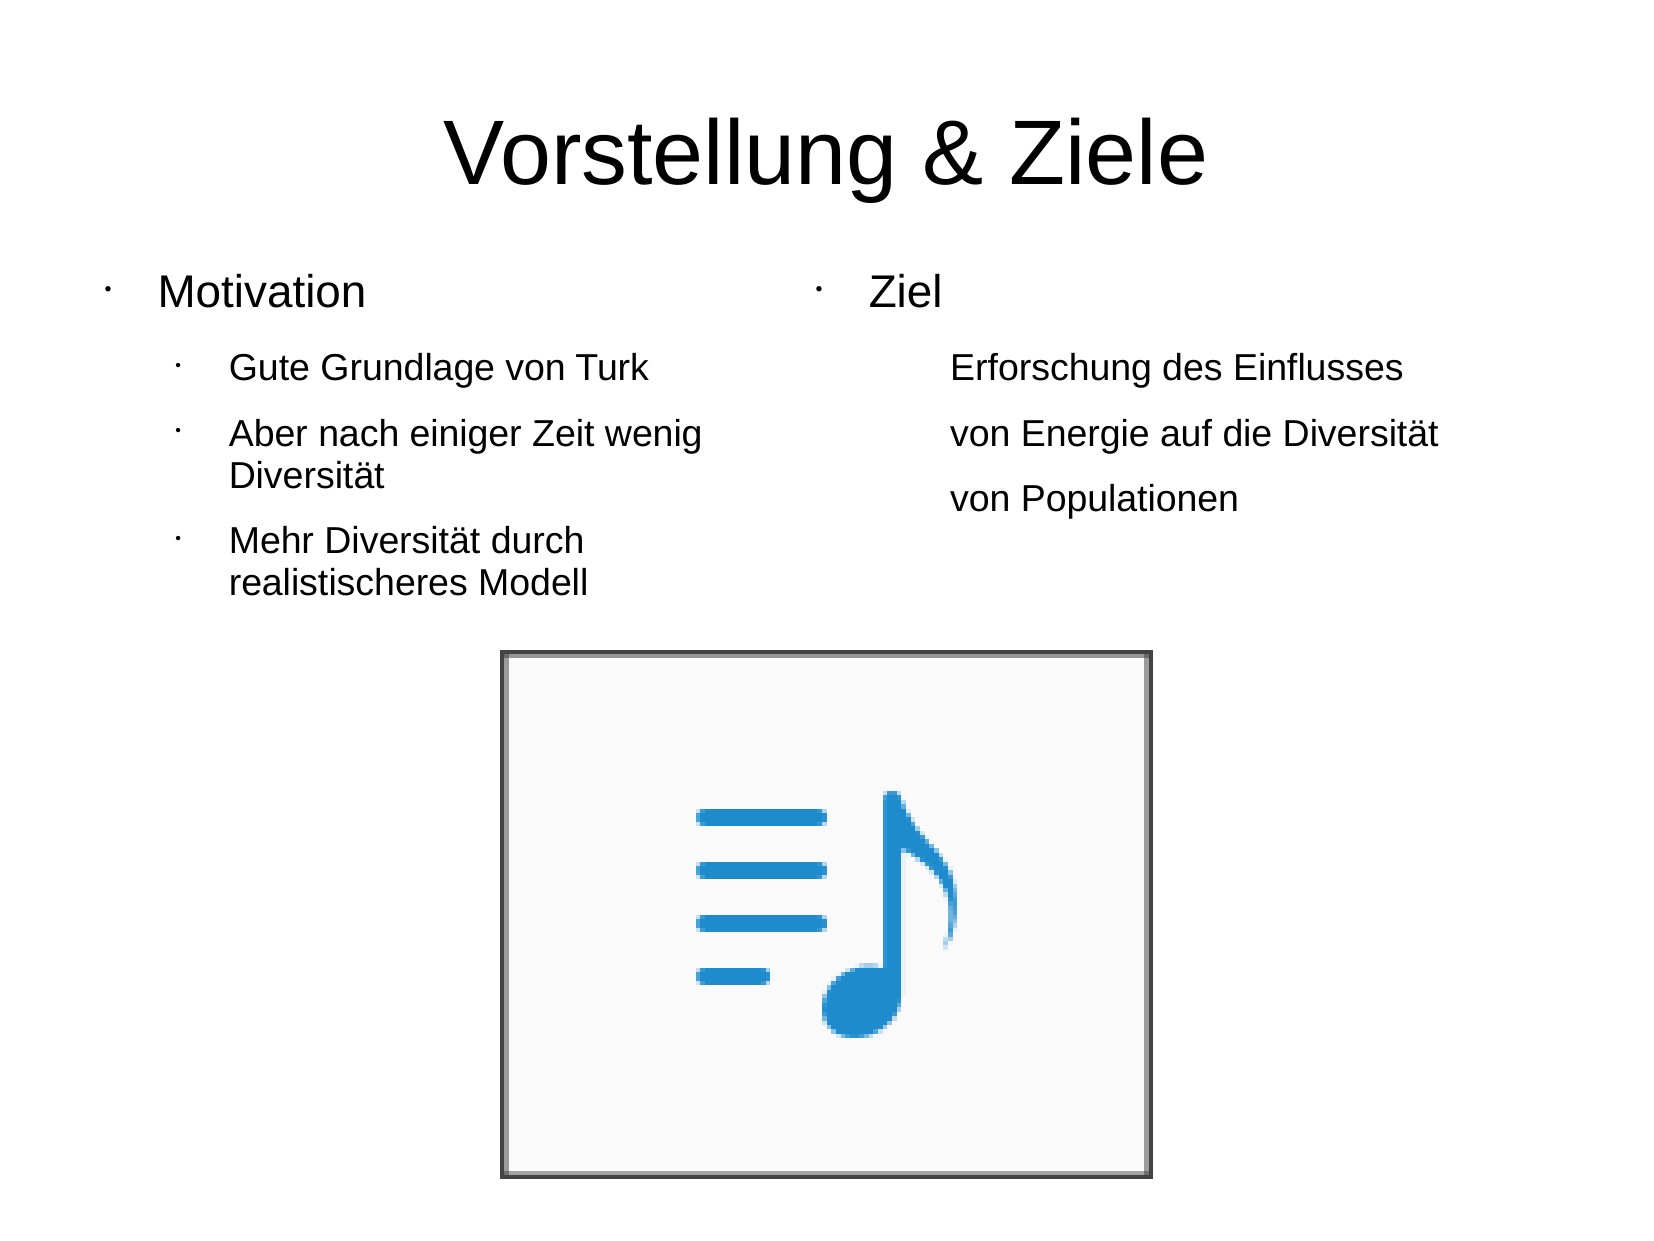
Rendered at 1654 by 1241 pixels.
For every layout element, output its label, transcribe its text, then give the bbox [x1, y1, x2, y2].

list Ziel Erforschung des Einflusses von Energie auf die Diversität von Populationen [797, 265, 1447, 699]
list Motivation Gute Grundlage von Turk Aber nach einiger Zeit wenig Diversität Mehr Diversität durch realistischeres Modell [86, 265, 739, 699]
title Vorstellung & Ziele [82, 49, 1571, 257]
text_box [499, 649, 1154, 1181]
